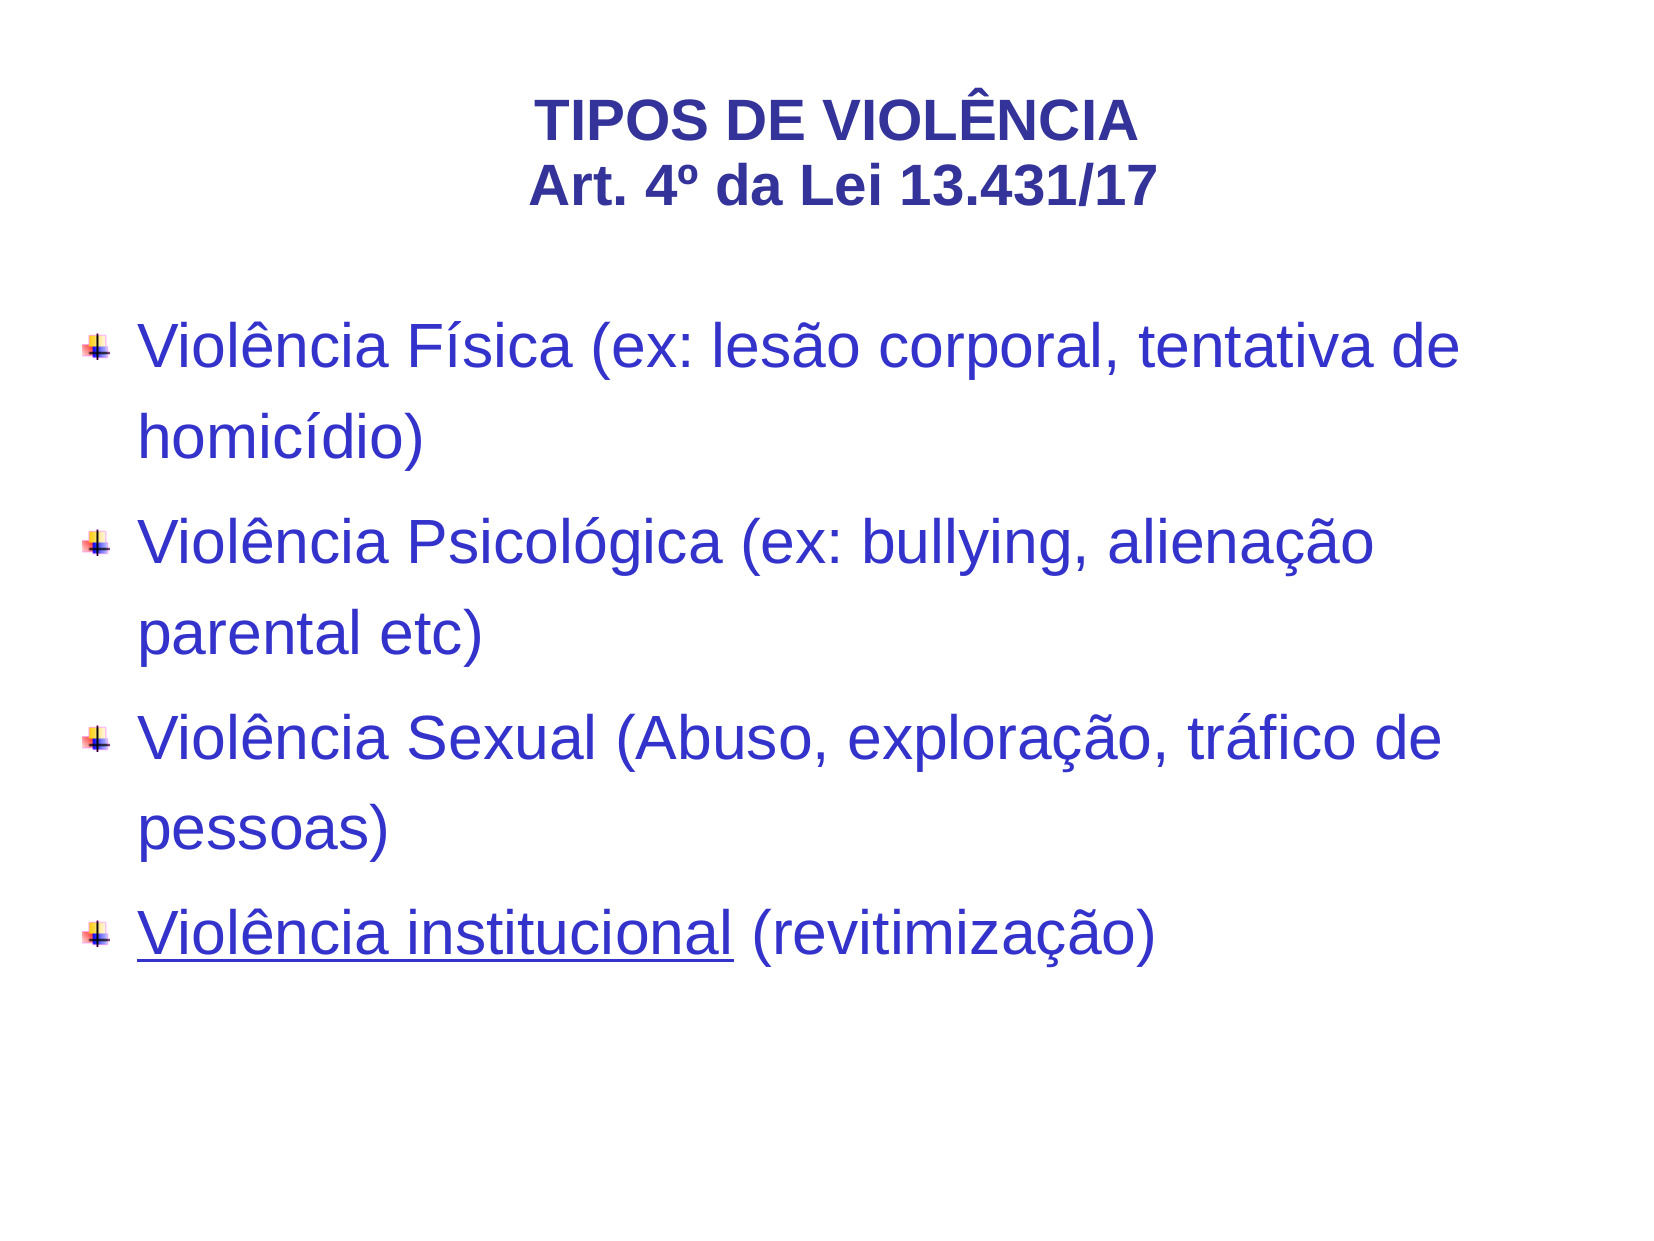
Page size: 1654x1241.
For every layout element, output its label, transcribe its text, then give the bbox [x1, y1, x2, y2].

list Violência Física (ex: lesão corporal, tentativa de homicídio) Violência Psicológica (ex: bullying, alienação parental etc) Violência Sexual (Abuso, exploração, tráfico de pessoas) Violência institucional (revitimização) [82, 290, 1571, 1010]
title TIPOS DE VIOLÊNCIA Art. 4º da Lei 13.431/17 [82, 49, 1571, 257]
